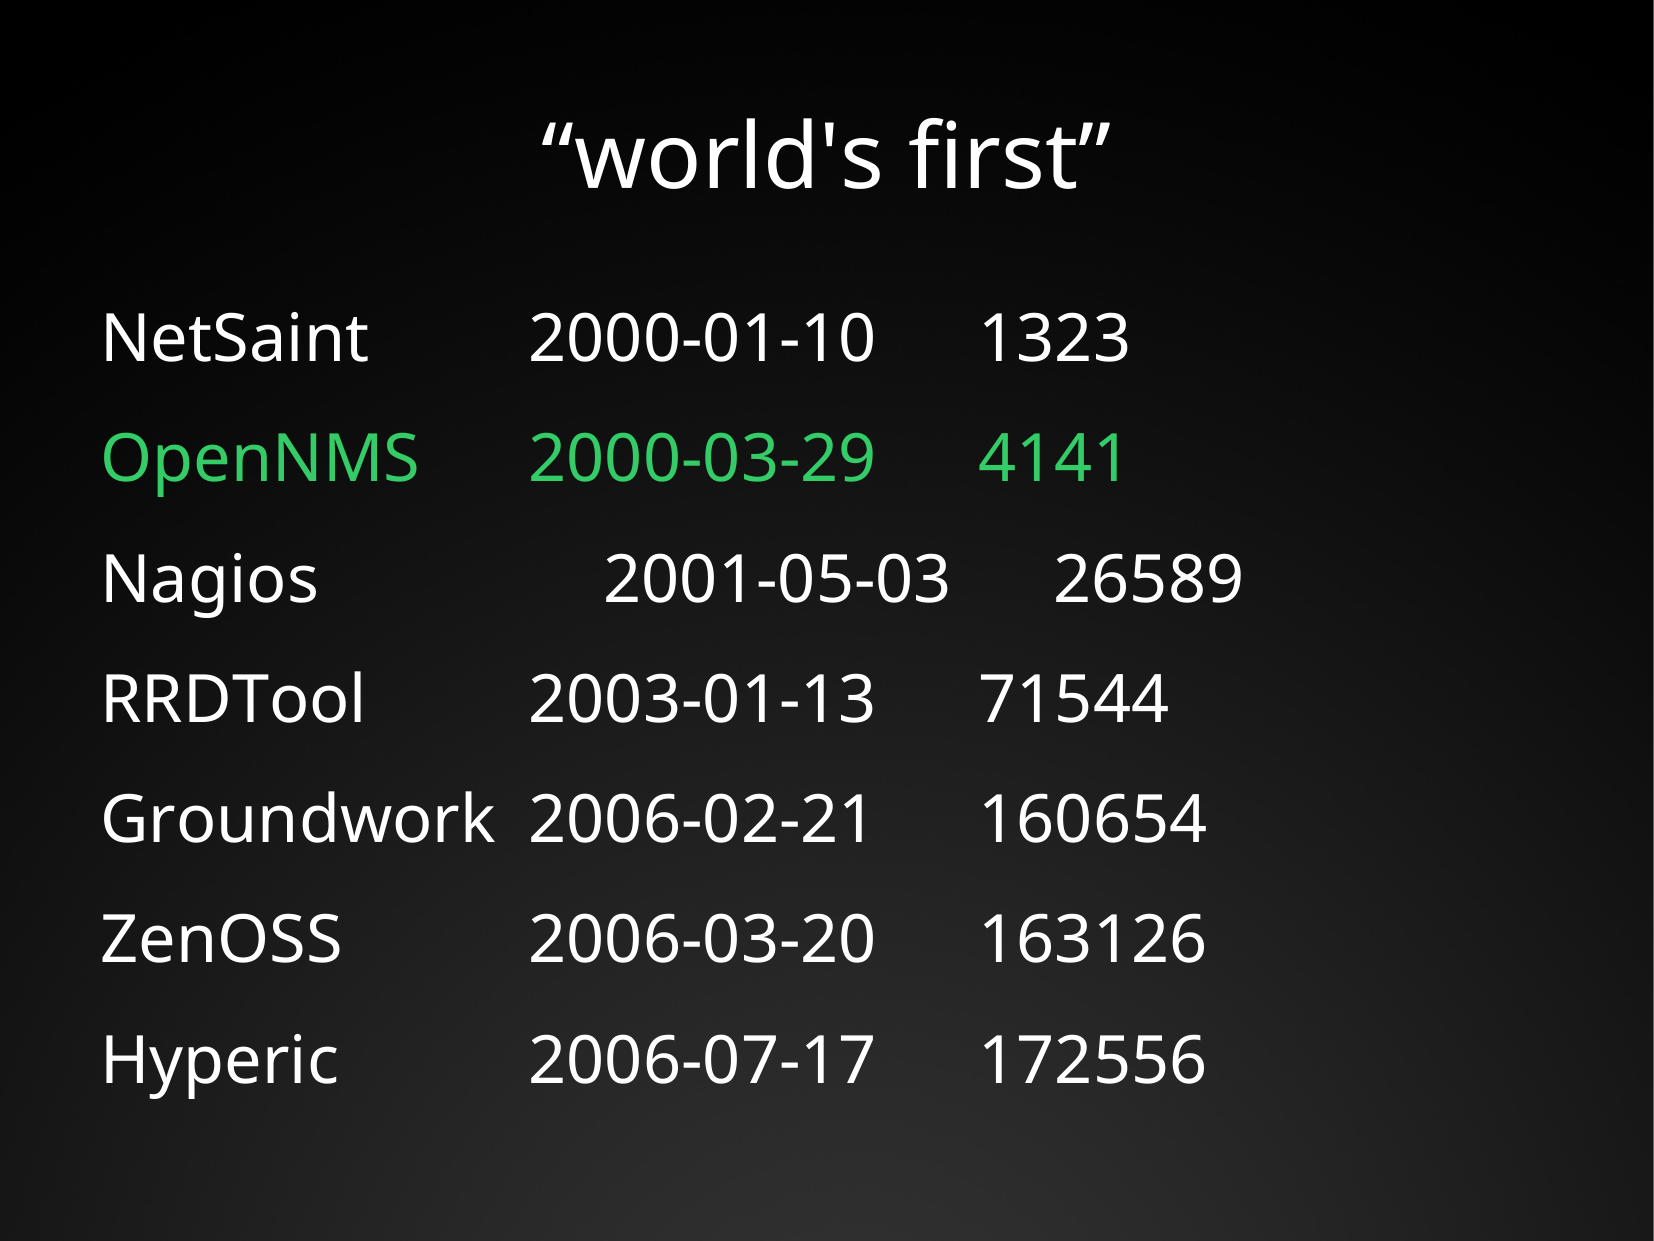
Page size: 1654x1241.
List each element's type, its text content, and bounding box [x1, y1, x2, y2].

picture [0, 0, 1654, 1241]
list NetSaint 2000-01-10 1323 OpenNMS 2000-03-29 4141 Nagios 2001-05-03 26589 RRDTool 2003-01-13 71544 Groundwork 2006-02-21 160654 ZenOSS 2006-03-20 163126 Hyperic 2006-07-17 172556 [82, 290, 1571, 1109]
title “world's first” [82, 49, 1571, 257]
